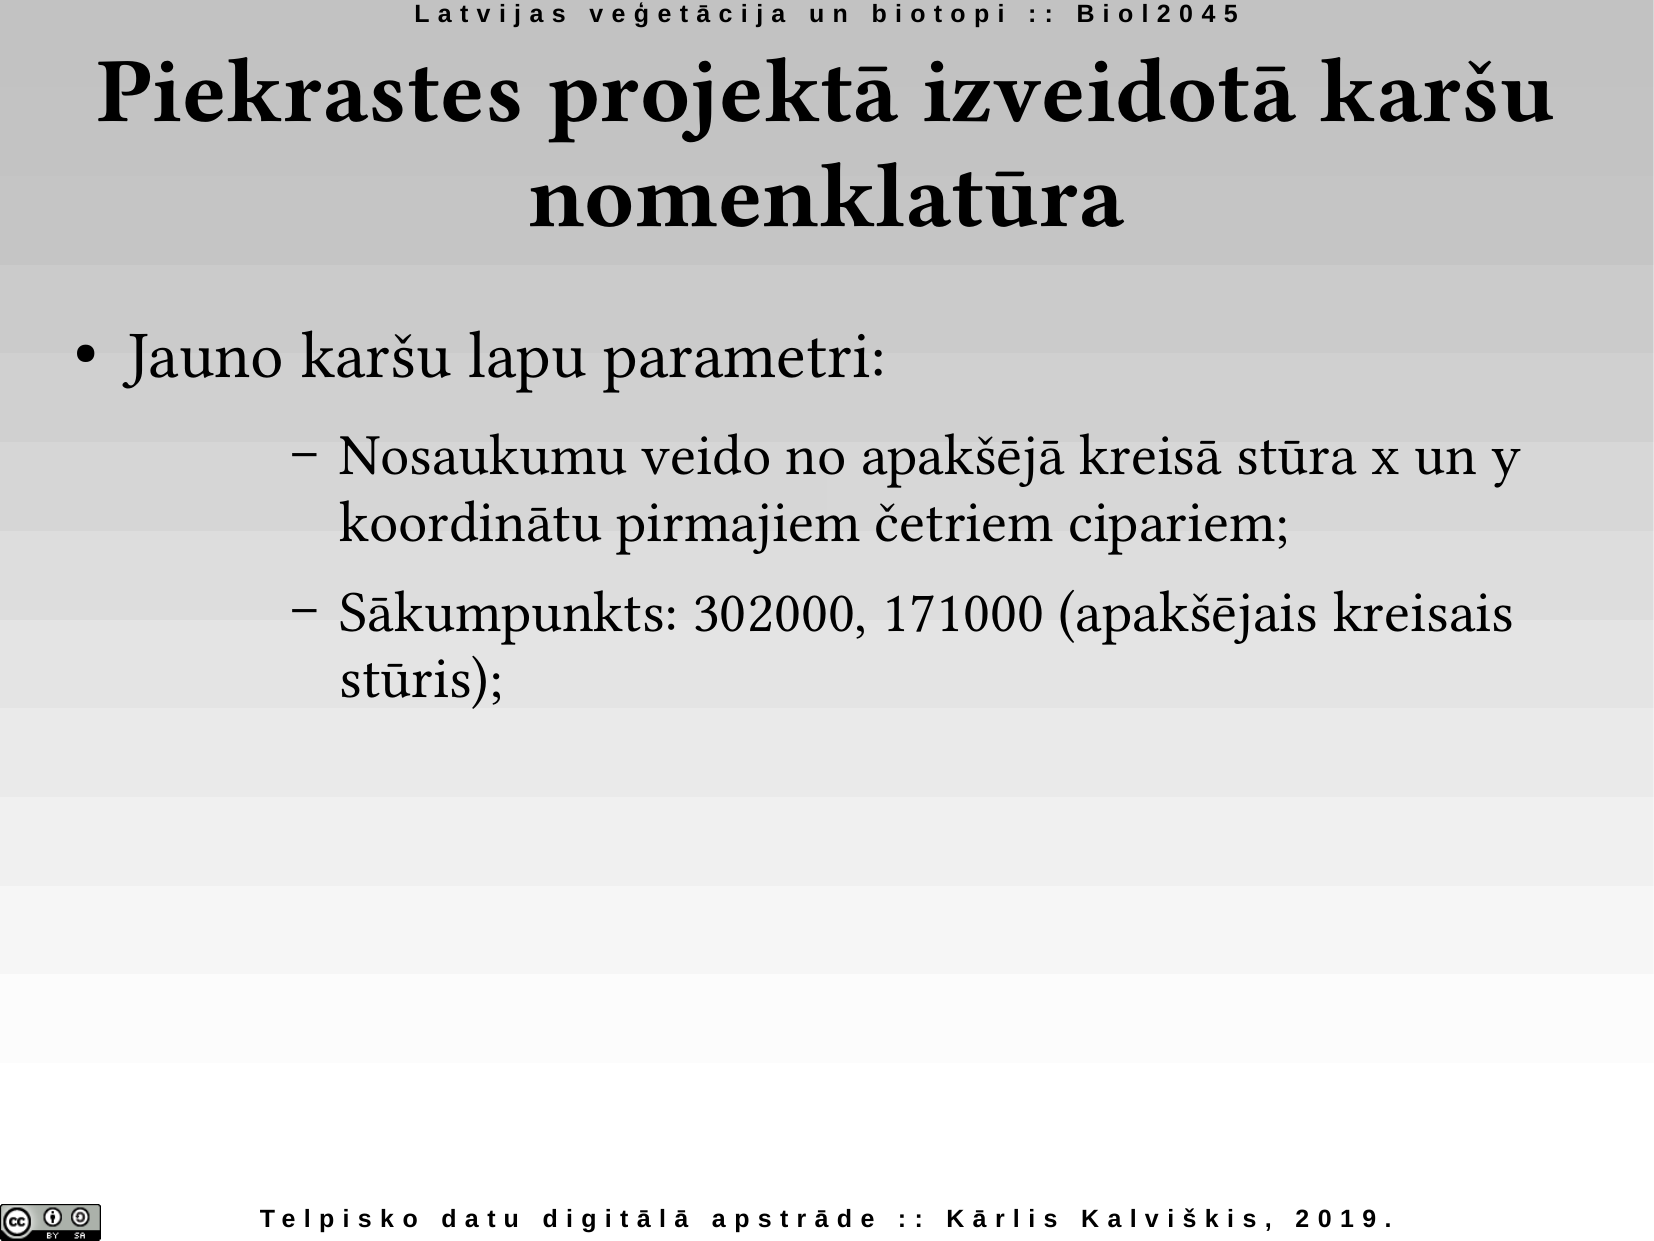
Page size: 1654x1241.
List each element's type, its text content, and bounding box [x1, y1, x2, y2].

title Piekrastes projektā izveidotā karšu nomenklatūra [0, 1, 1654, 287]
list Jauno karšu lapu parametri: Nosaukumu veido no apakšējā kreisā stūra x un y koordinātu pirmajiem četriem cipariem; Sākumpunkts: 302000, 171000 (apakšējais kreisais stūris); [56, 317, 1600, 1175]
picture [0, 287, 1654, 1241]
